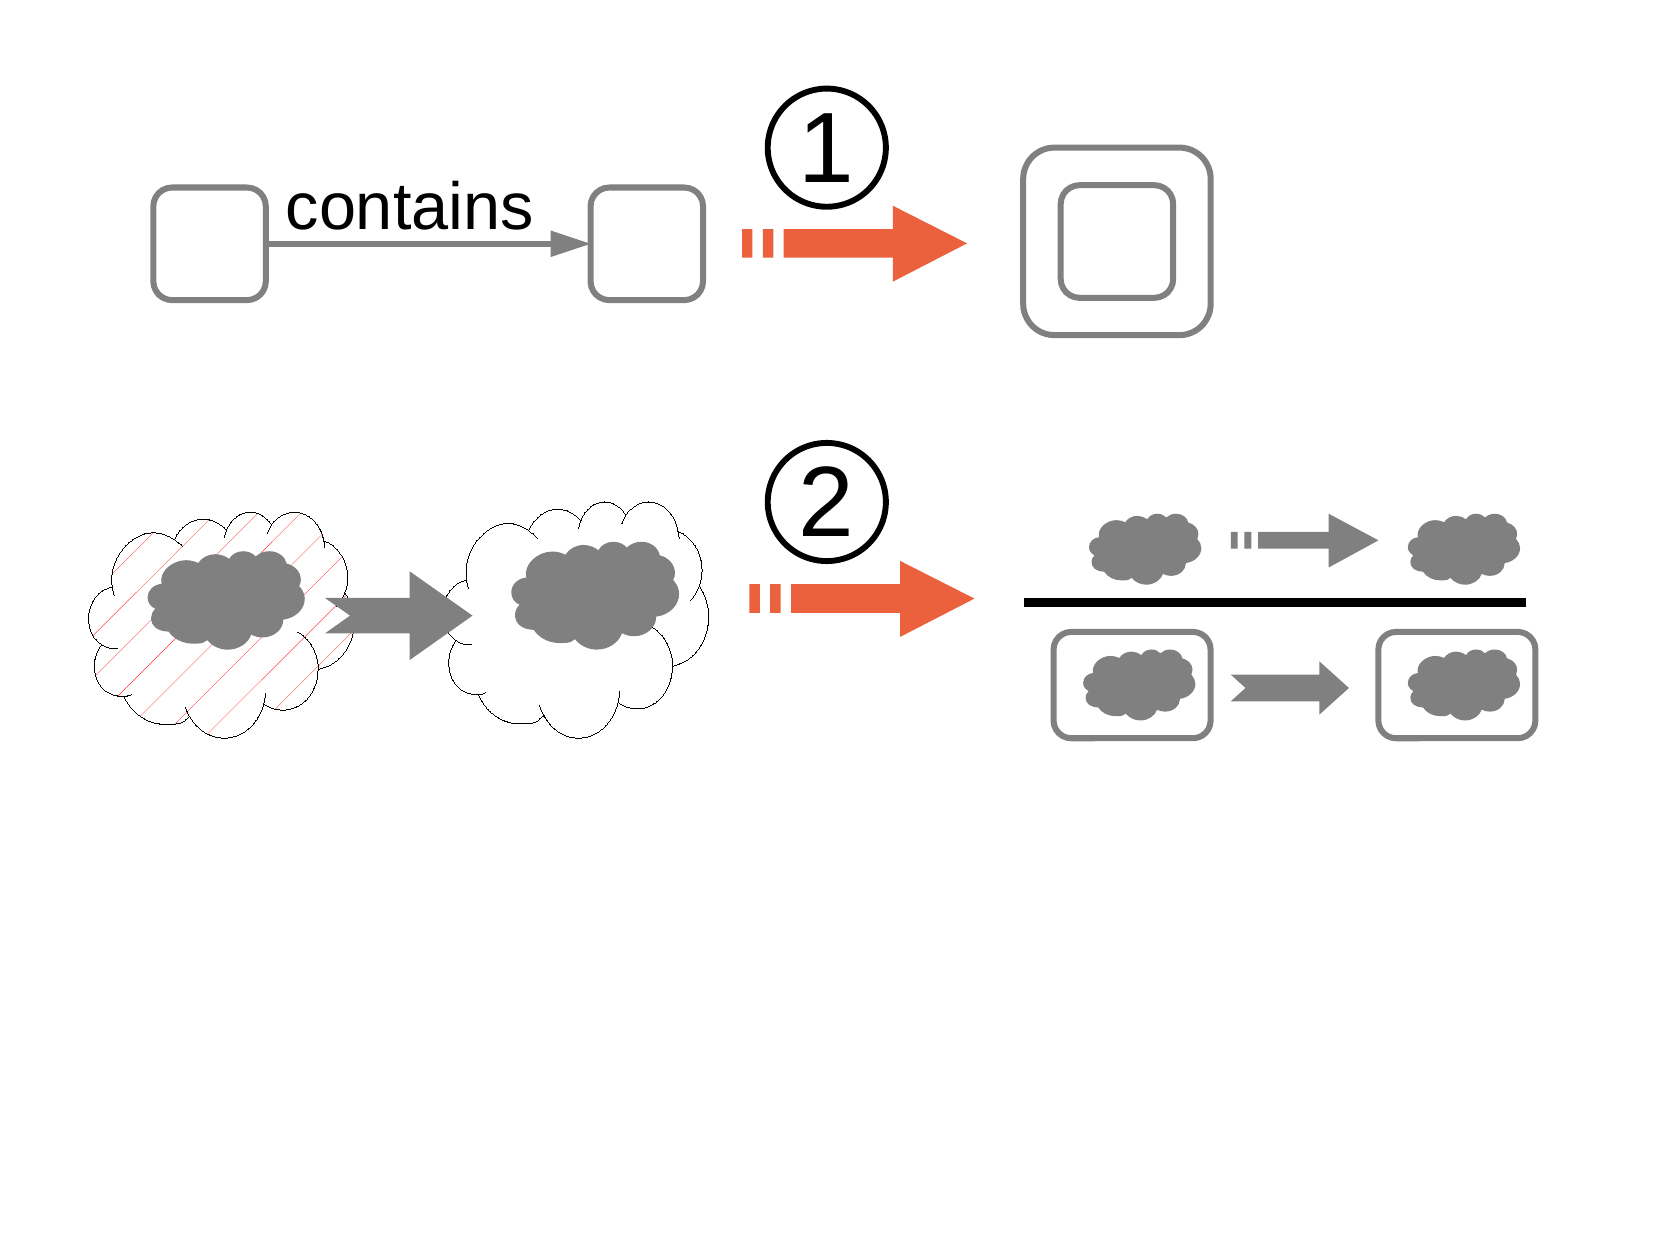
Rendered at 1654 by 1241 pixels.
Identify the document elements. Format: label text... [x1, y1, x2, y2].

text_box [1230, 531, 1238, 549]
text_box [1407, 649, 1521, 721]
text_box [88, 512, 473, 739]
text_box [1083, 649, 1196, 721]
text_box [770, 584, 781, 613]
text_box [791, 560, 975, 637]
text_box 1 [767, 88, 886, 207]
text_box [1258, 513, 1379, 568]
text_box [749, 584, 760, 613]
text_box [511, 541, 680, 650]
text_box [1089, 513, 1202, 585]
text_box 2 [767, 442, 886, 562]
text_box [1407, 513, 1521, 585]
text_box [1230, 661, 1349, 715]
text_box [783, 205, 968, 282]
text_box [742, 229, 753, 258]
text_box [1244, 531, 1252, 549]
text_box [762, 229, 774, 258]
